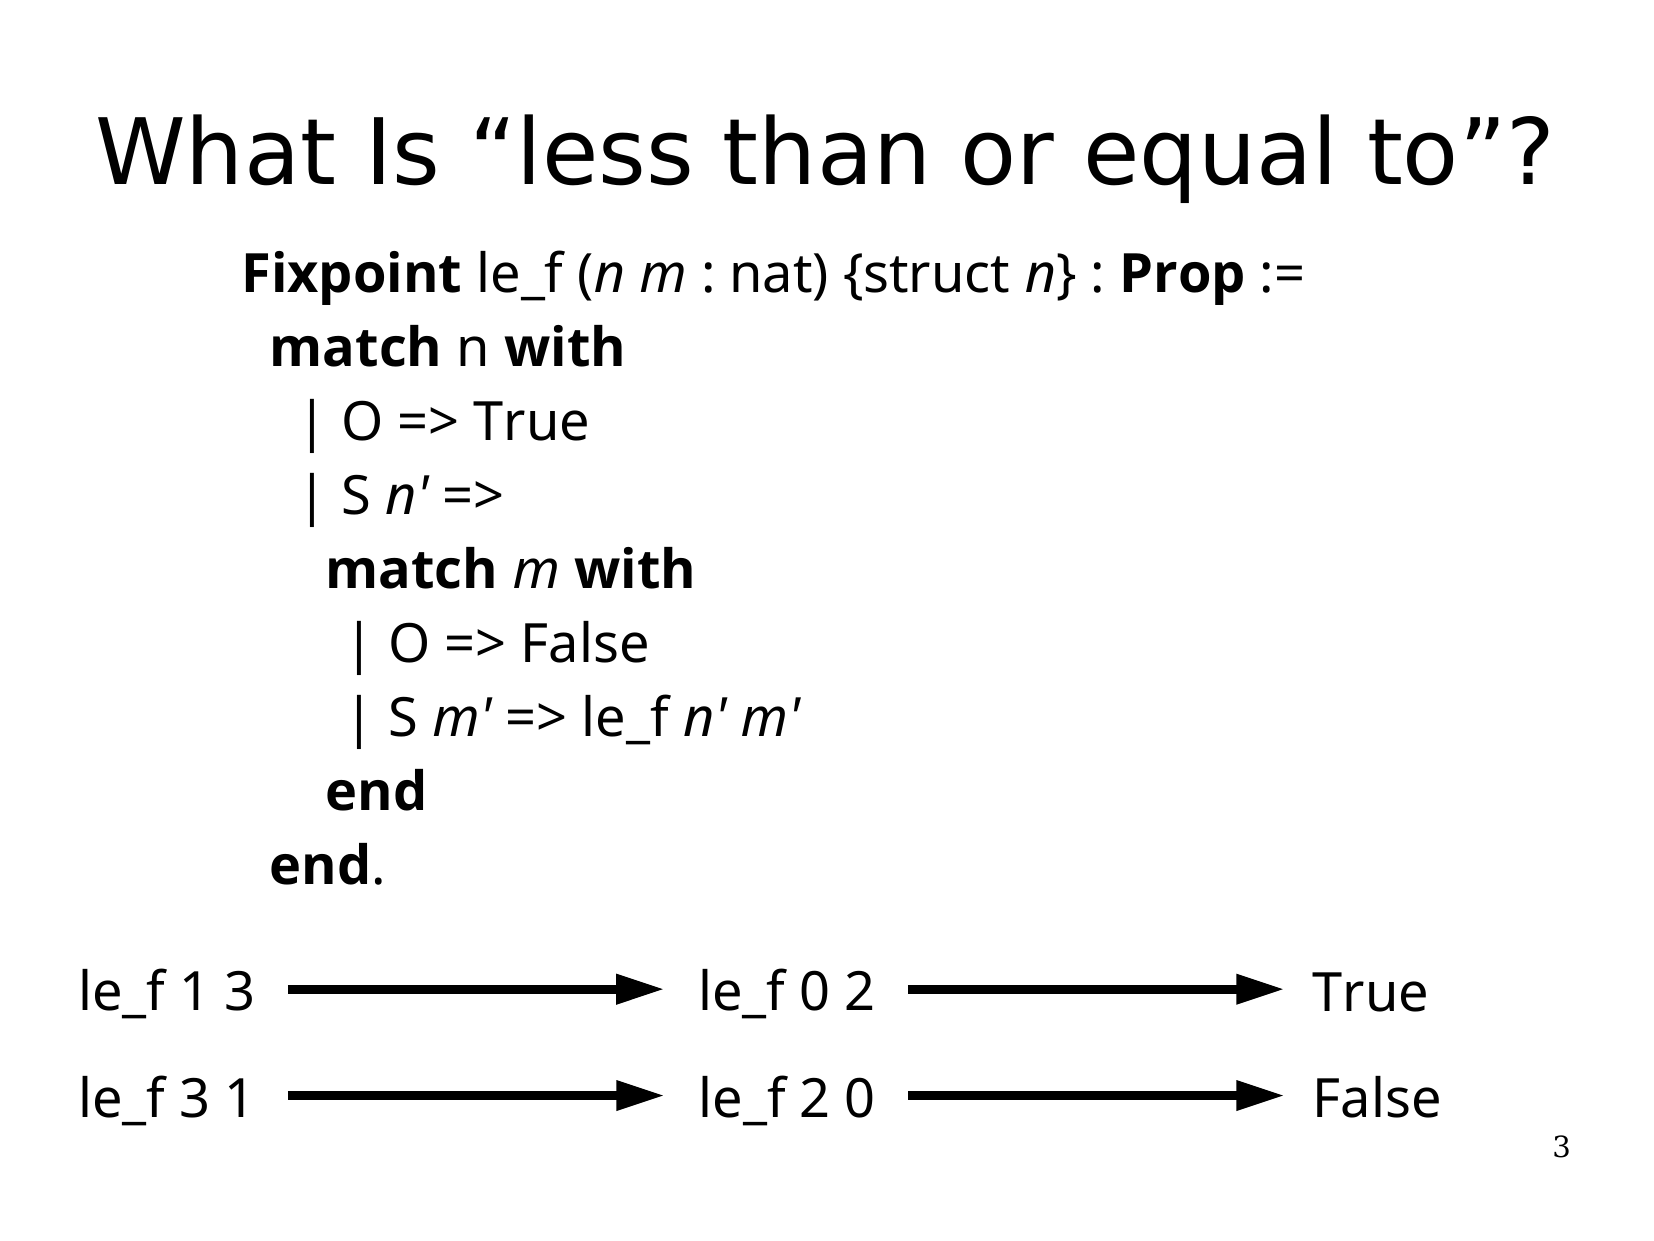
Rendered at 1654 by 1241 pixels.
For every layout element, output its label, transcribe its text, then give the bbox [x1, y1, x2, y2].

text_box le_f 3 1 [63, 1051, 327, 1139]
text_box True [1297, 945, 1458, 1033]
title What Is “less than or equal to”? [82, 49, 1571, 257]
text_box False [1297, 1051, 1501, 1139]
text_box le_f 1 3 [63, 945, 326, 1033]
text_box le_f 2 0 [683, 1051, 947, 1139]
text_box le_f 0 2 [683, 945, 947, 1033]
text_box Fixpoint le_f (n m : nat) {struct n} : Prop := match n with | O => True | S n' => match m with | O => False | S m' => le_f n' m' end end. [226, 227, 1427, 904]
